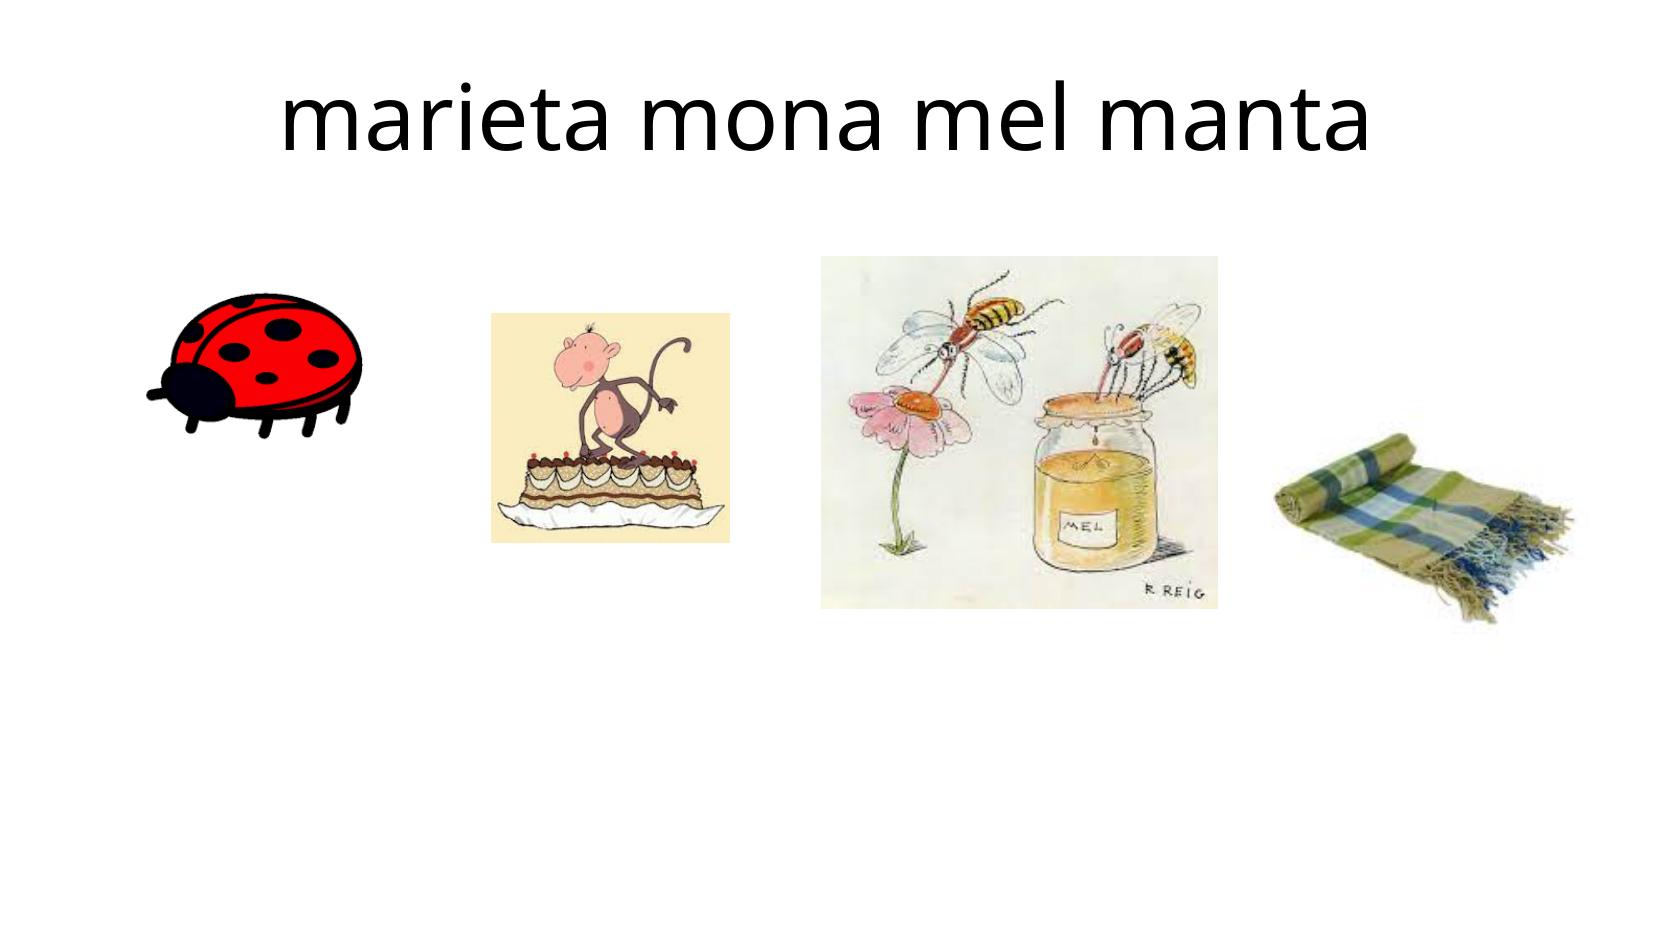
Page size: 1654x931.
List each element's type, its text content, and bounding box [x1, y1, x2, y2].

picture [491, 313, 730, 543]
picture [139, 253, 383, 480]
picture [821, 256, 1218, 609]
title marieta mona mel manta [82, 37, 1571, 193]
picture [1242, 286, 1614, 769]
